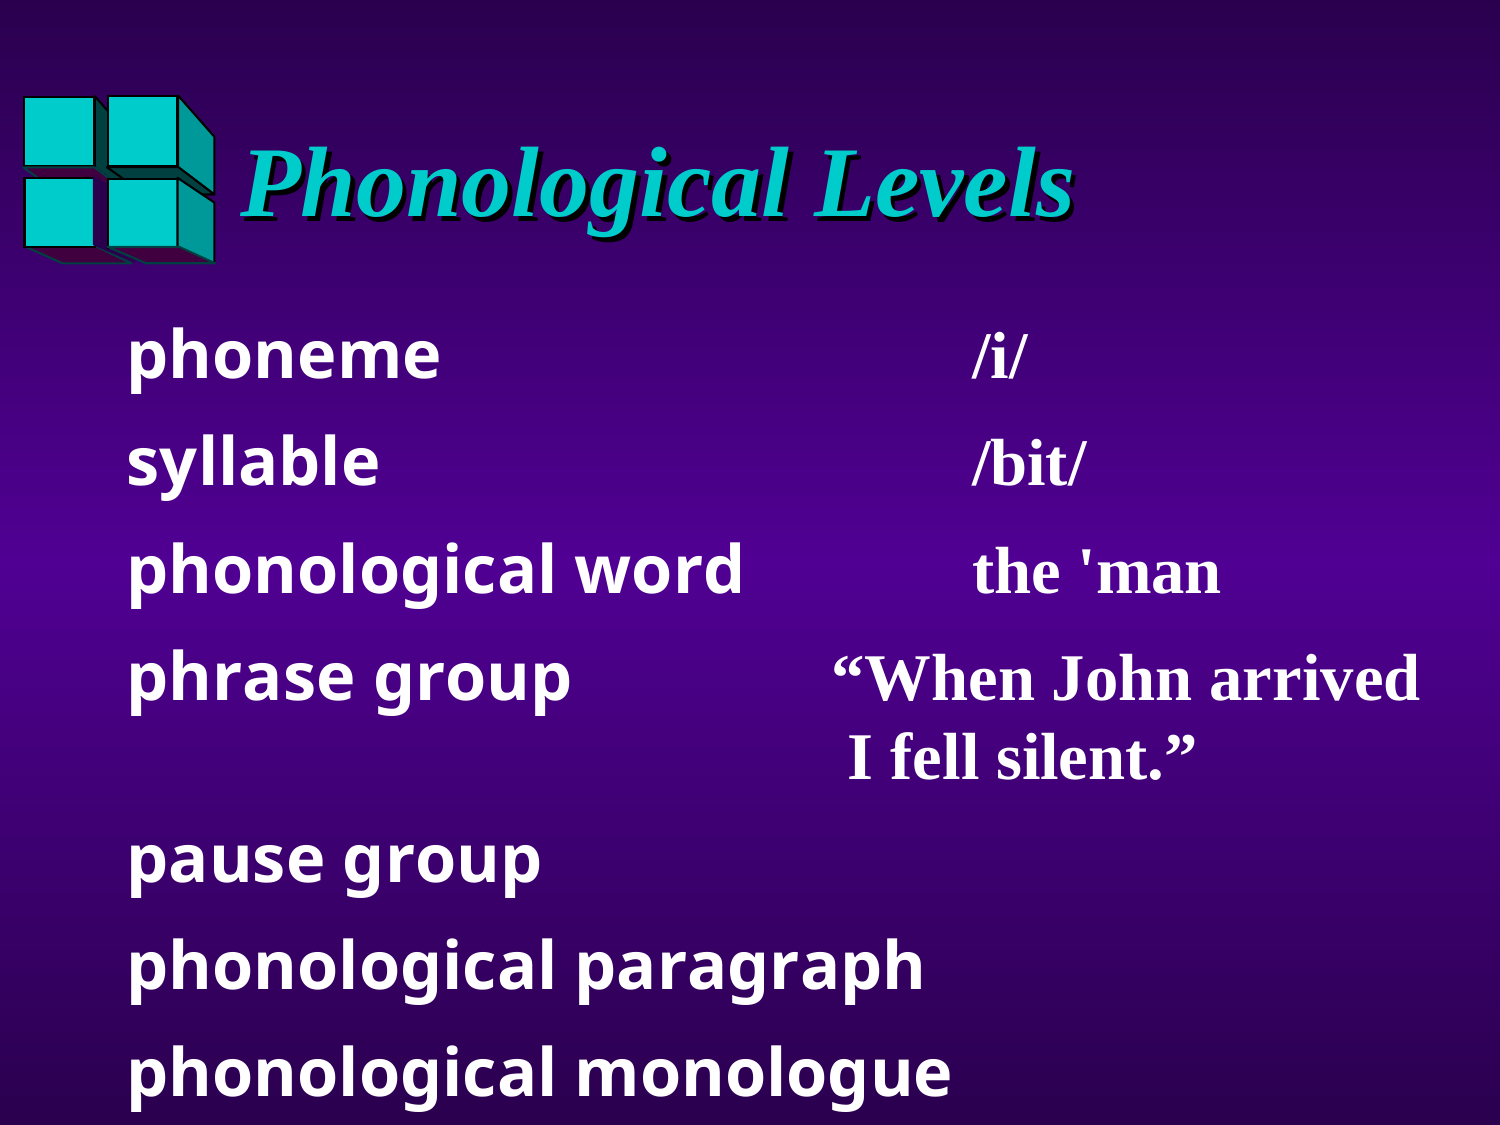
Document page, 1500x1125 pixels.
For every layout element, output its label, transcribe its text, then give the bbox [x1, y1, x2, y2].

title Phonological Levels [224, 78, 1388, 288]
list phoneme /i/ syllable /bit/ phonological word the 'man phrase group “When John arrived I fell silent.” pause group phonological paragraph phonological monologue [112, 299, 1450, 1038]
